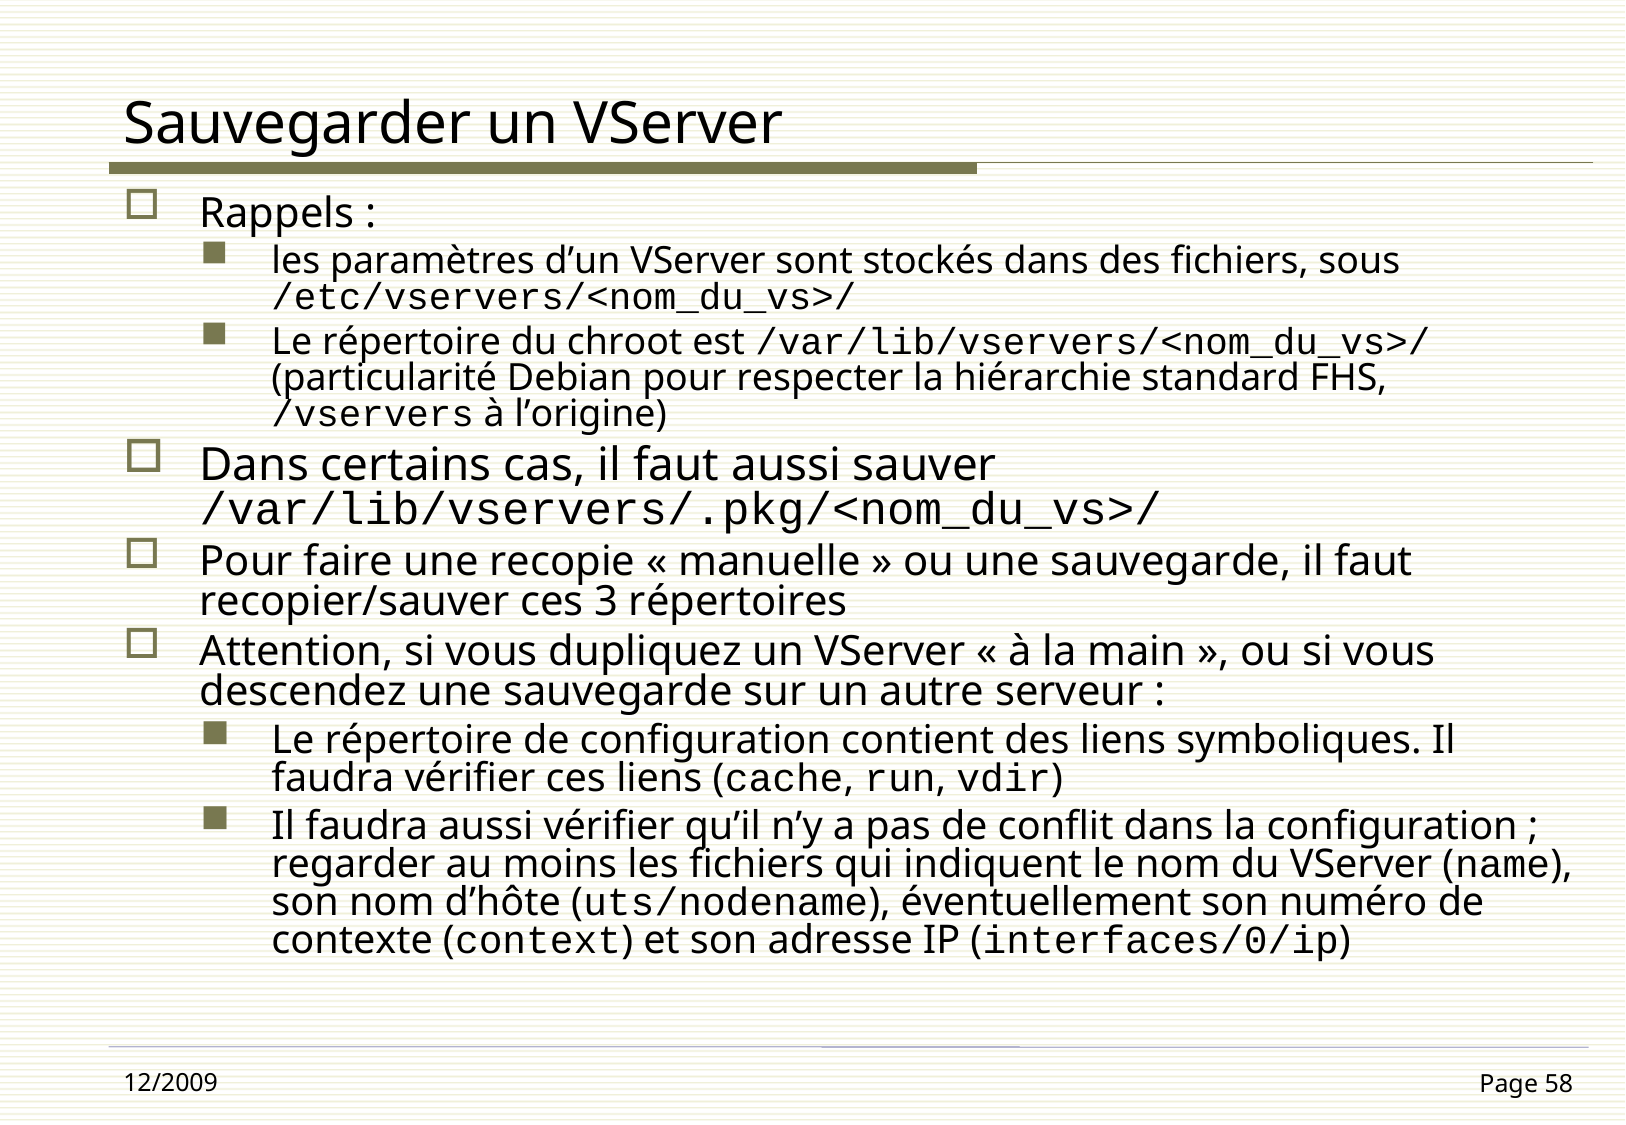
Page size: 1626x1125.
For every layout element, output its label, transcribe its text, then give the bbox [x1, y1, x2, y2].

title Sauvegarder un VServer [108, 12, 1596, 163]
picture [0, 0, 1626, 1125]
list Rappels : les paramètres d’un VServer sont stockés dans des fichiers, sous /etc/vservers/<nom_du_vs>/ Le répertoire du chroot est /var/lib/vservers/<nom_du_vs>/ (particularité Debian pour respecter la hiérarchie standard FHS, /vservers à l’origine)‏ Dans certains cas, il faut aussi sauver /var/lib/vservers/.pkg/<nom_du_vs>/ Pour faire une recopie « manuelle » ou une sauvegarde, il faut recopier/sauver ces 3 répertoires Attention, si vous dupliquez un VServer « à la main », ou si vous descendez une sauvegarde sur un autre serveur : Le répertoire de configuration contient des liens symboliques. Il faudra vérifier ces liens (cache, run, vdir)‏ Il faudra aussi vérifier qu’il n’y a pas de conflit dans la configuration ; regarder au moins les fichiers qui indiquent le nom du VServer (name), son nom d’hôte (uts/nodename), éventuellement son numéro de contexte (context) et son adresse IP (interfaces/0/ip)‏ [108, 187, 1595, 1035]
